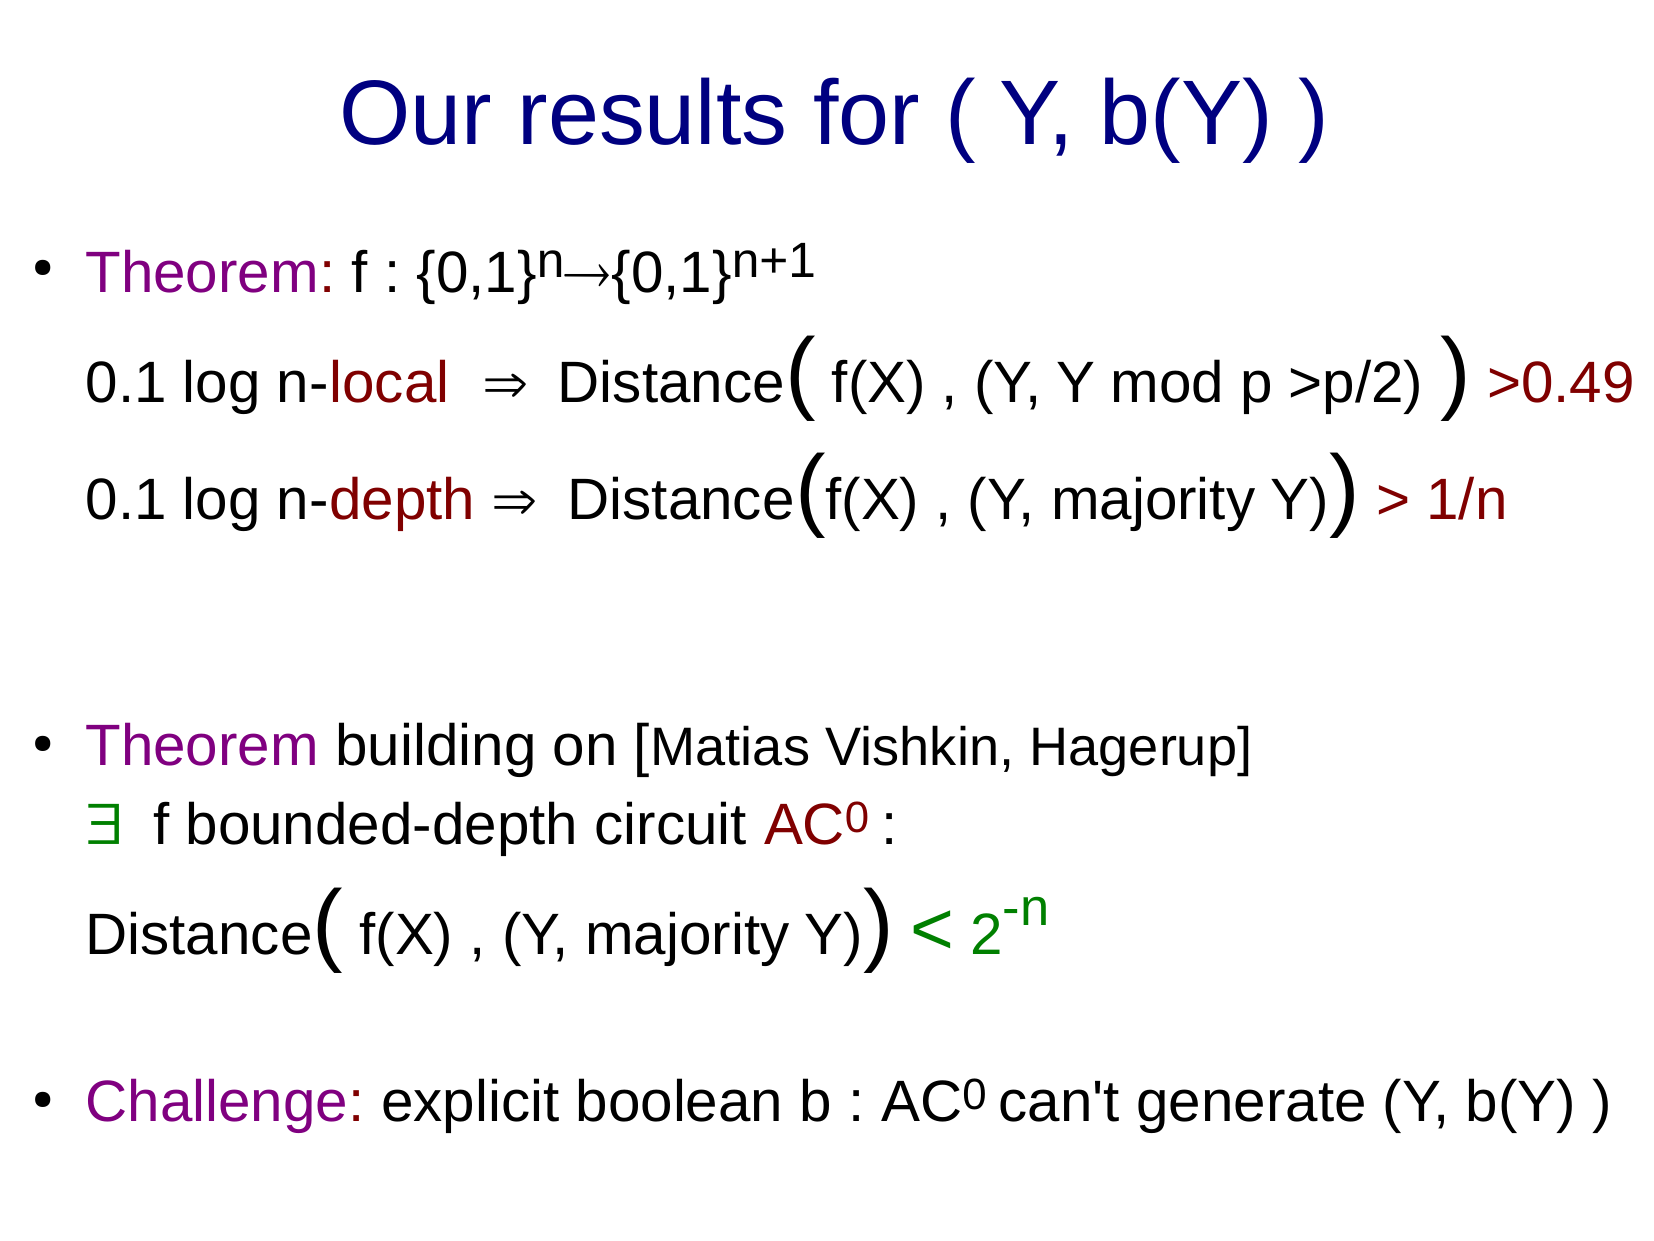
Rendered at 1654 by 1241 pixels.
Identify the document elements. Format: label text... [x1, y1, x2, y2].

list Theorem: f : {0,1}n{0,1}n+1 0.1 log n-local  Distance( f(X) , (Y, Y mod p >p/2) ) >0.49 0.1 log n-depth  Distance(f(X) , (Y, majority Y)) > 1/n Theorem building on [Matias Vishkin, Hagerup]  f bounded-depth circuit AC0 : Distance( f(X) , (Y, majority Y)) < 2-n Challenge: explicit boolean b : AC0 can't generate (Y, b(Y) ) [0, 225, 1654, 1238]
title Our results for ( Y, b(Y) ) [131, 0, 1538, 226]
